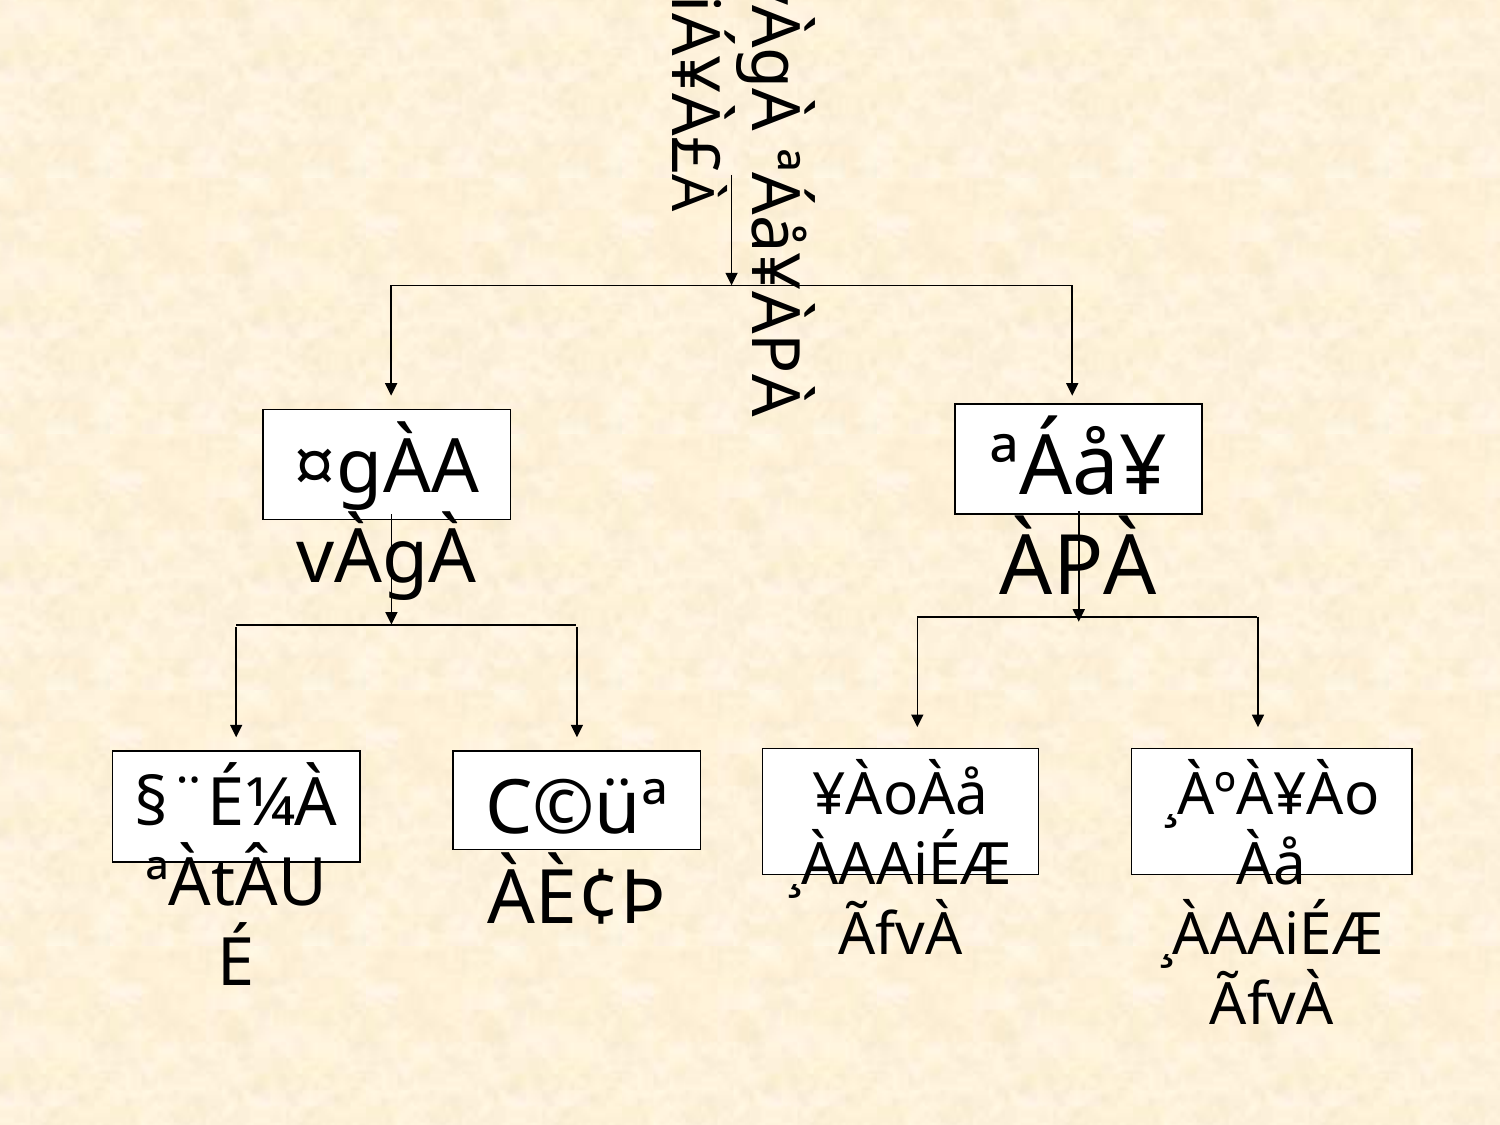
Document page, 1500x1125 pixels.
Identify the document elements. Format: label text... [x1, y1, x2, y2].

text_box ¤gÀAvÀgÀ [262, 409, 511, 520]
picture [0, 0, 1500, 1125]
text_box ªÁå¥ÀPÀ [954, 403, 1203, 515]
text_box ¥ÀoÀå ¸ÀAAiÉÆÃfvÀ [762, 748, 1039, 875]
text_box C©üªÀÈ¢Þ [452, 751, 701, 850]
text_box ¸ÀºÀ¥ÀoÀå ¸ÀAAiÉÆÃfvÀ [1131, 748, 1413, 875]
text_box §¨É¼ÀªÀtÂUÉ [112, 751, 360, 863]
text_box ¤gÀAvÀgÀ ªÁå¥ÀPÀ ªÀiË®åªÀiÁ¥À£À [287, 0, 1126, 240]
